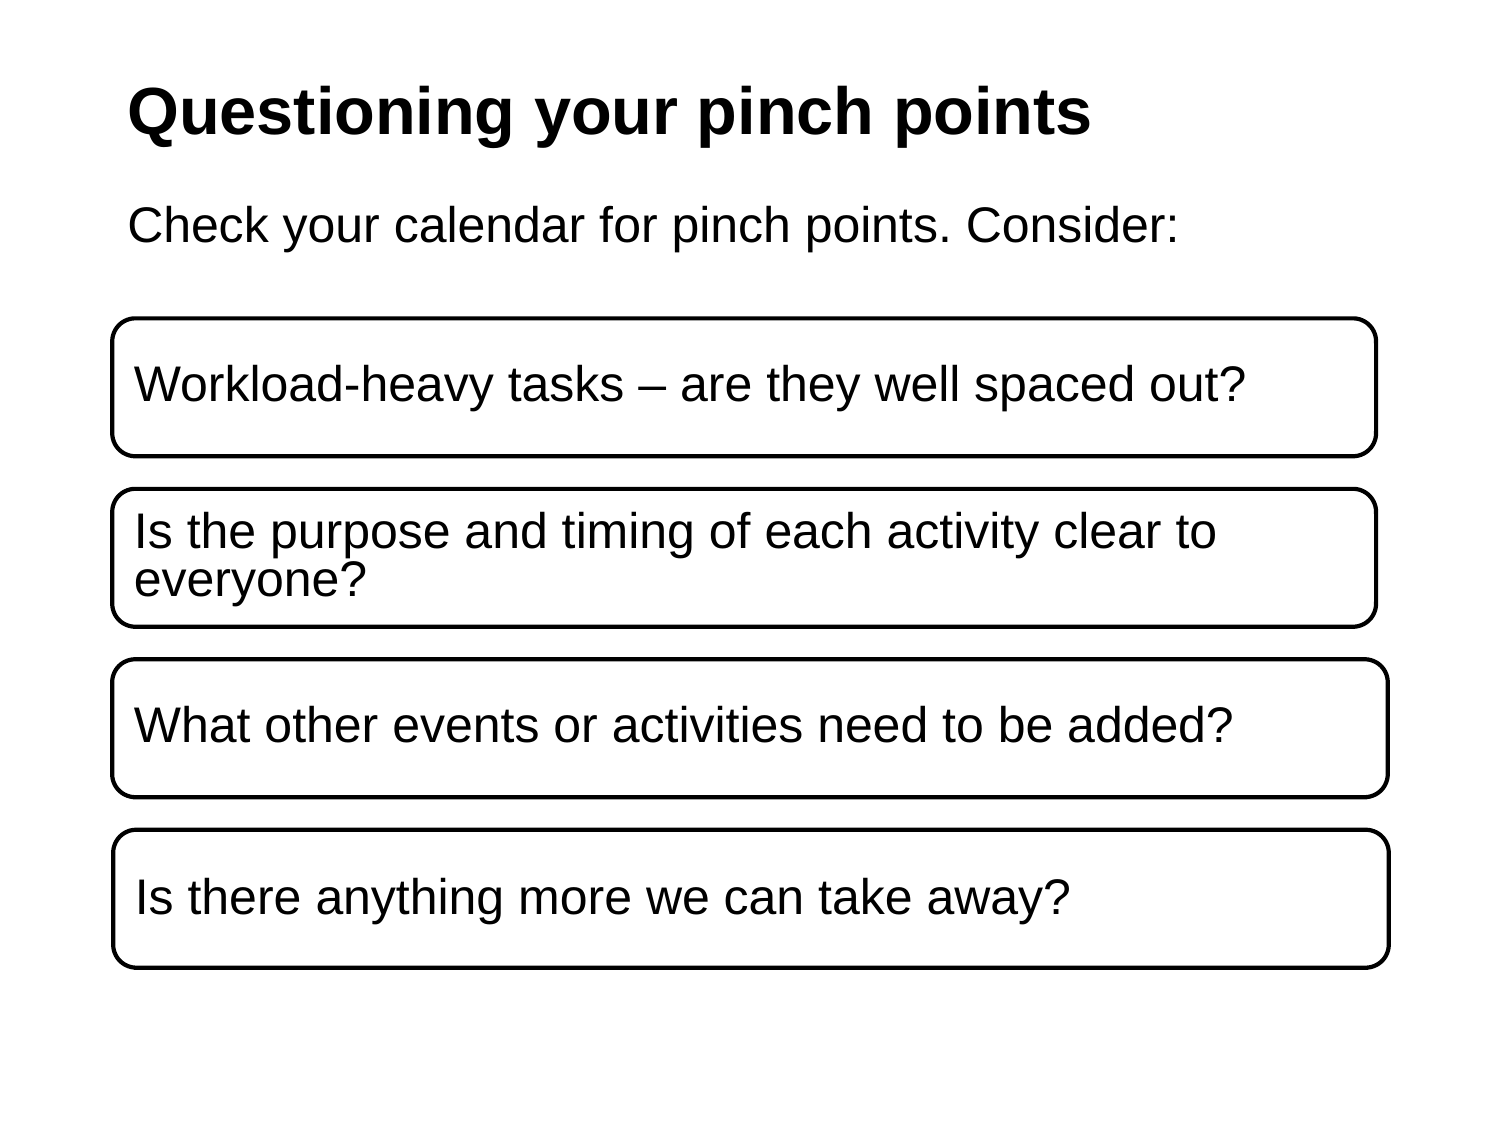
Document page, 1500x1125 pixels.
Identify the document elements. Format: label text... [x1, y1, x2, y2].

list Check your calendar for pinch points. Consider: [112, 196, 1388, 268]
text_box Is there anything more we can take away? [113, 829, 1389, 968]
text_box What other events or activities need to be added? [112, 659, 1388, 798]
title Questioning your pinch points [112, 54, 1388, 161]
text_box Is the purpose and timing of each activity clear to everyone? [112, 488, 1377, 627]
text_box Workload-heavy tasks – are they well spaced out? [112, 318, 1377, 457]
